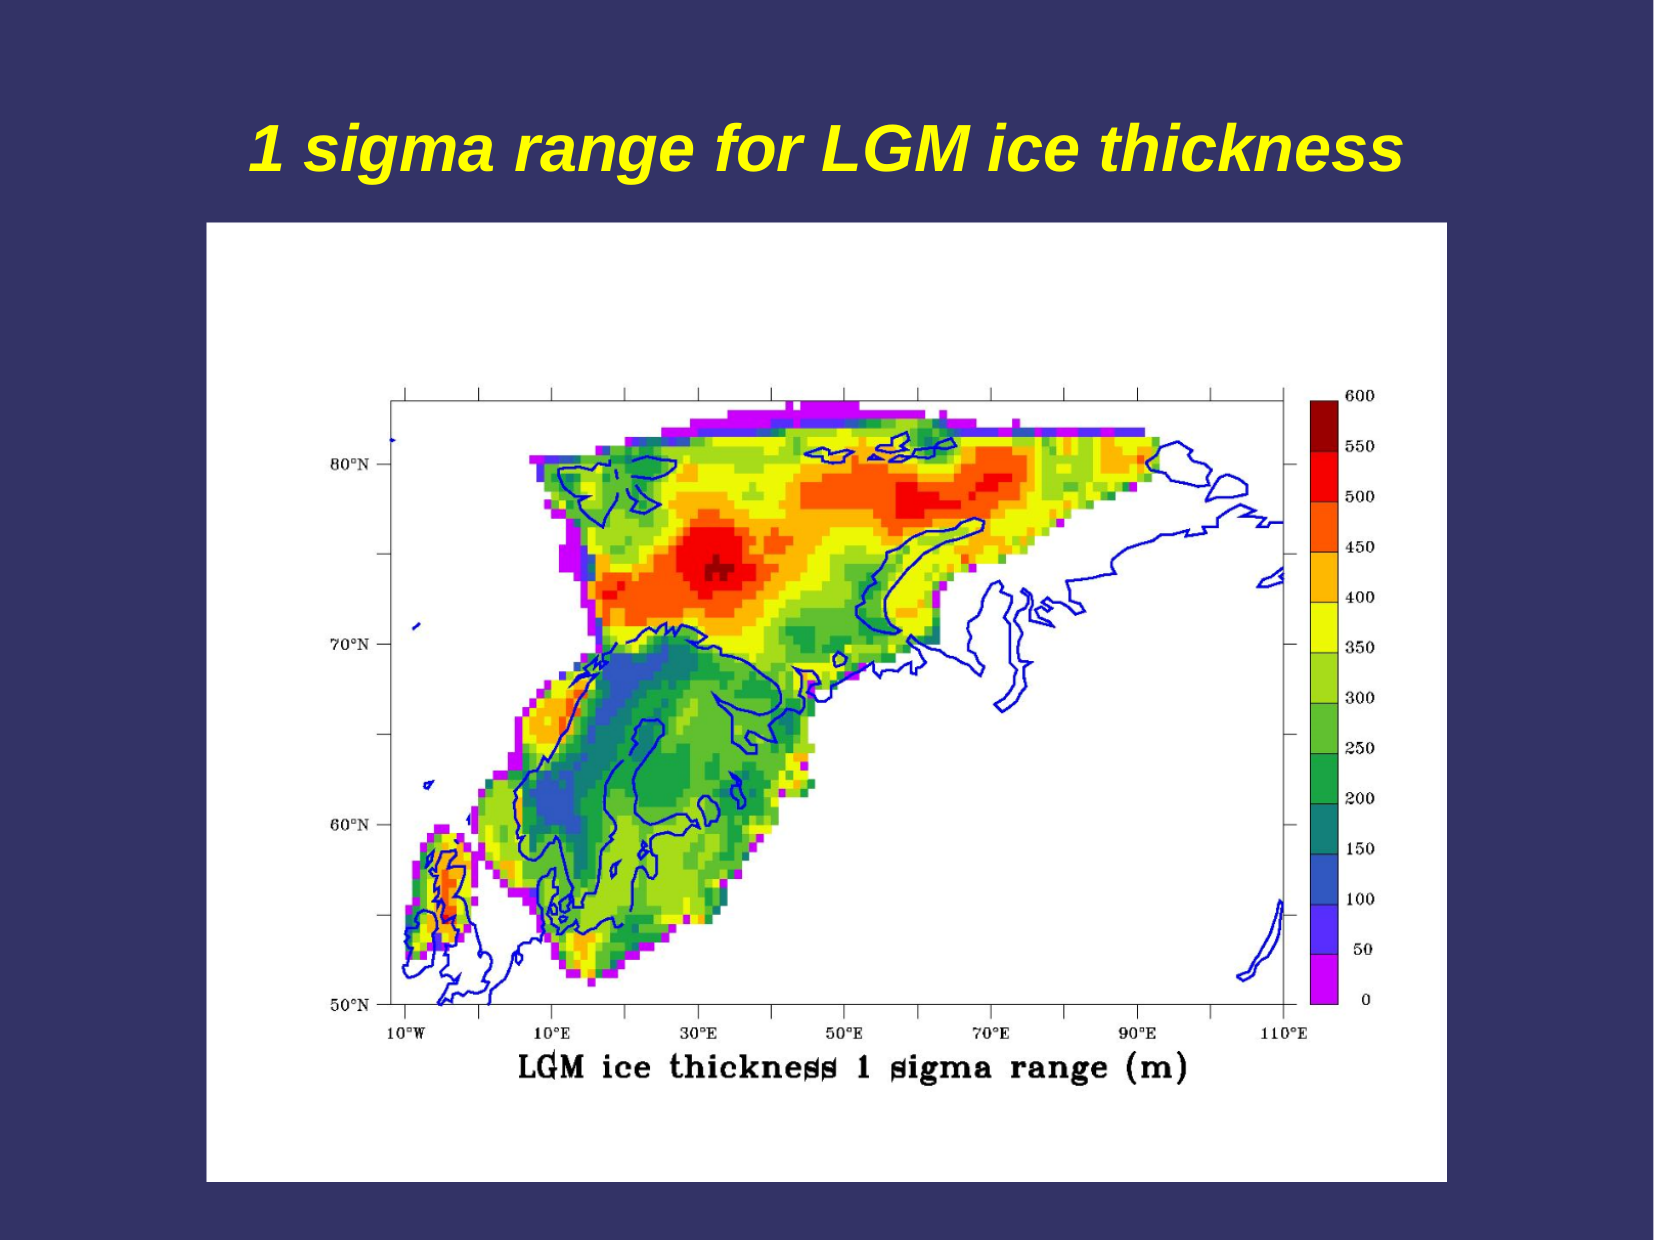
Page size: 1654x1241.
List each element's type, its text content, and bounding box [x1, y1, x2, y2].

title 1 sigma range for LGM ice thickness [121, 49, 1534, 250]
picture [206, 222, 1447, 1182]
